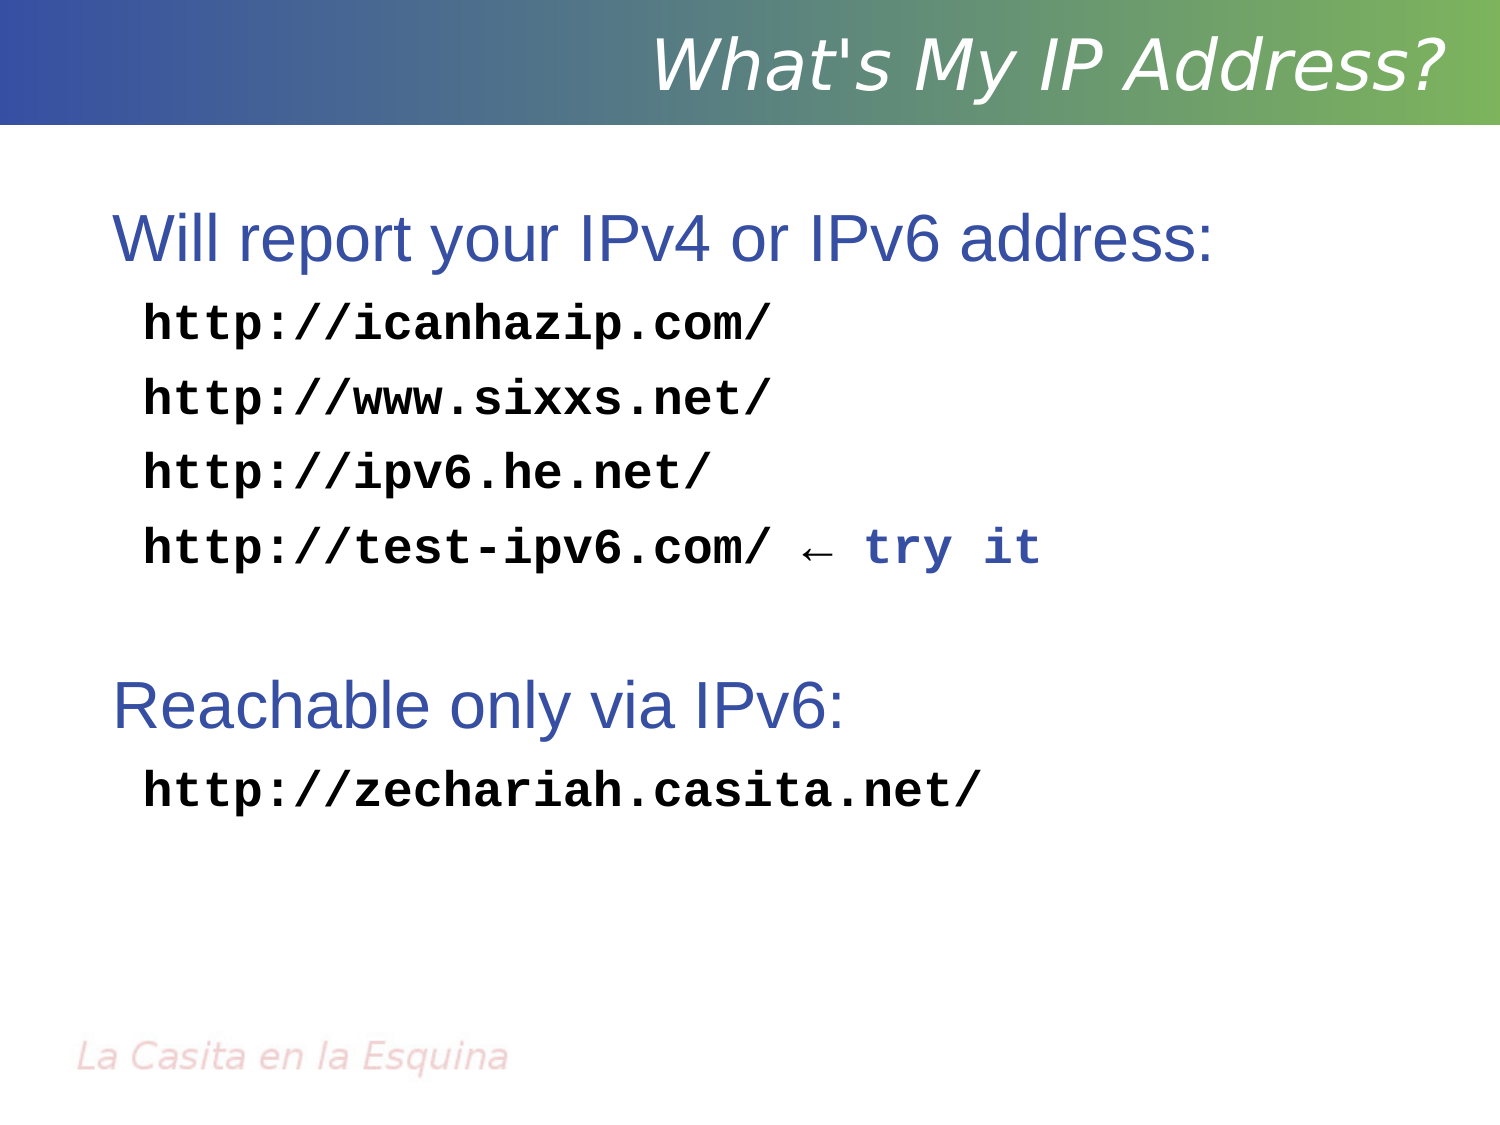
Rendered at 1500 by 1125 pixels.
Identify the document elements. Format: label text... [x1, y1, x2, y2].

list Will report your IPv4 or IPv6 address: http://icanhazip.com/ http://www.sixxs.net/ http://ipv6.he.net/ http://test-ipv6.com/ ← try it Reachable only via IPv6: http://zechariah.casita.net/ [70, 187, 1438, 988]
title What's My IP Address? [62, 12, 1463, 113]
picture [45, 1019, 545, 1095]
